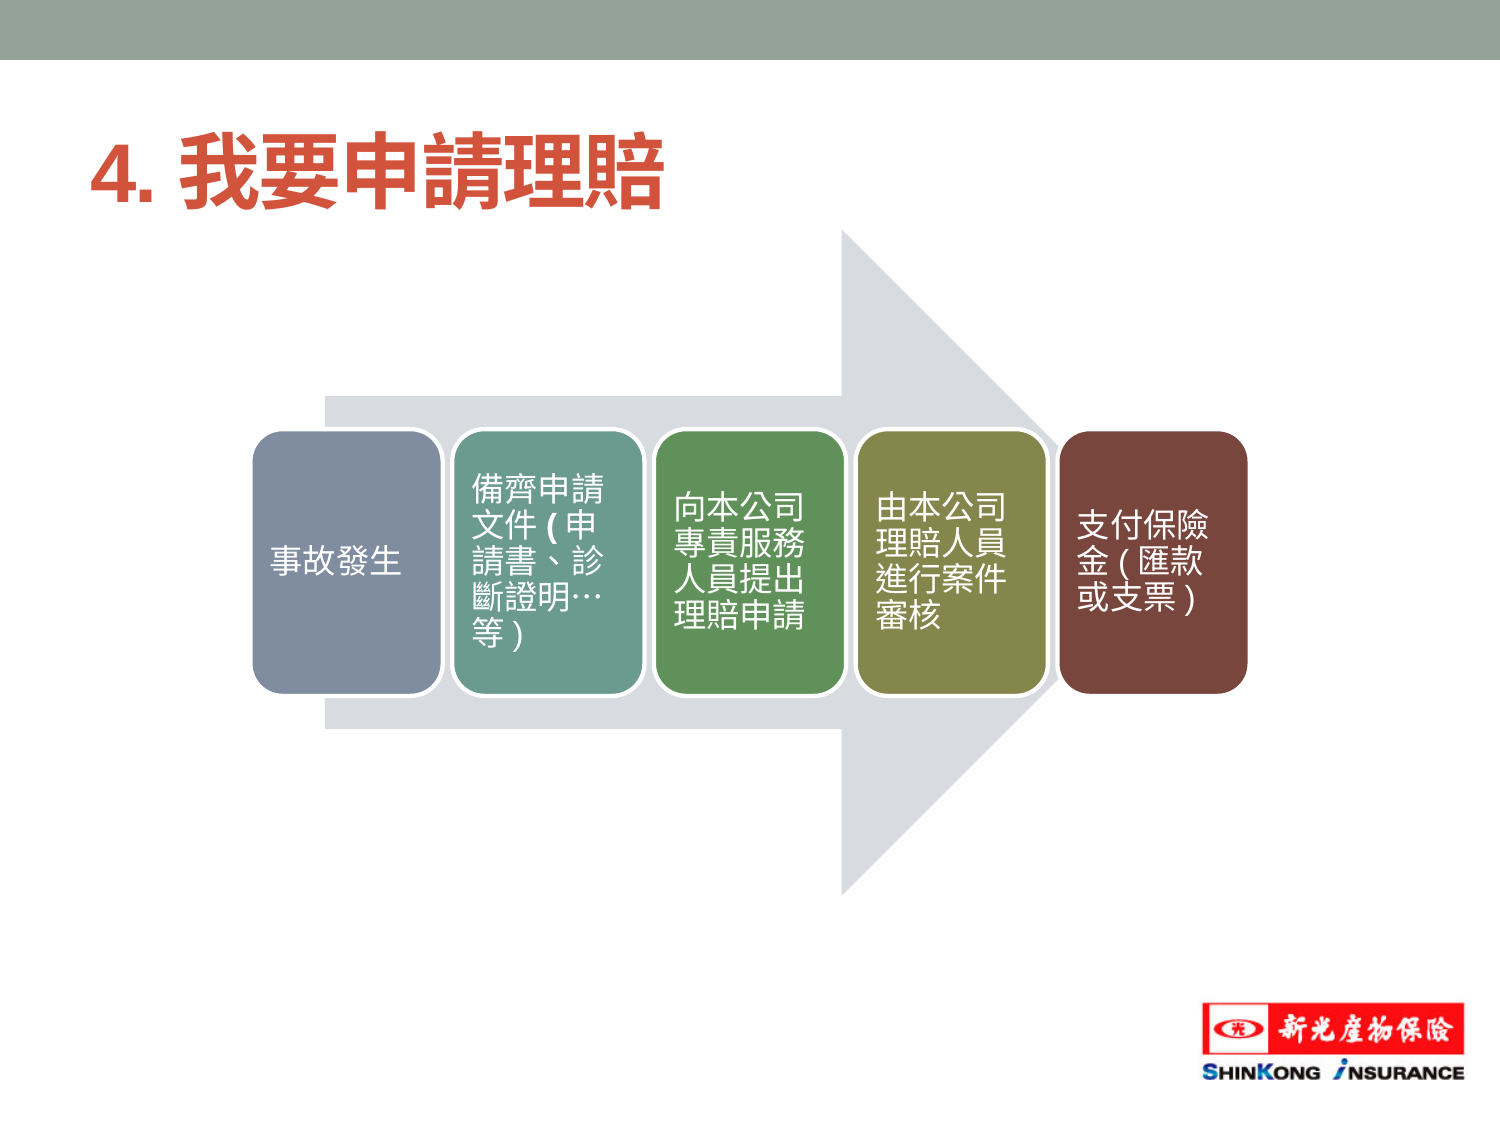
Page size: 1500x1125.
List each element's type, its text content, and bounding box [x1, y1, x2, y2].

text_box 備齊申請文件(申請書、診斷證明…等) [452, 429, 645, 696]
text_box [324, 229, 1060, 896]
title 4.我要申請理賠 [75, 87, 1426, 251]
text_box 支付保險金(匯款或支票) [1057, 429, 1250, 696]
text_box 由本公司理賠人員進行案件審核 [855, 429, 1048, 696]
text_box 事故發生 [250, 429, 443, 696]
text_box 向本公司專責服務人員提出理賠申請 [653, 429, 847, 696]
